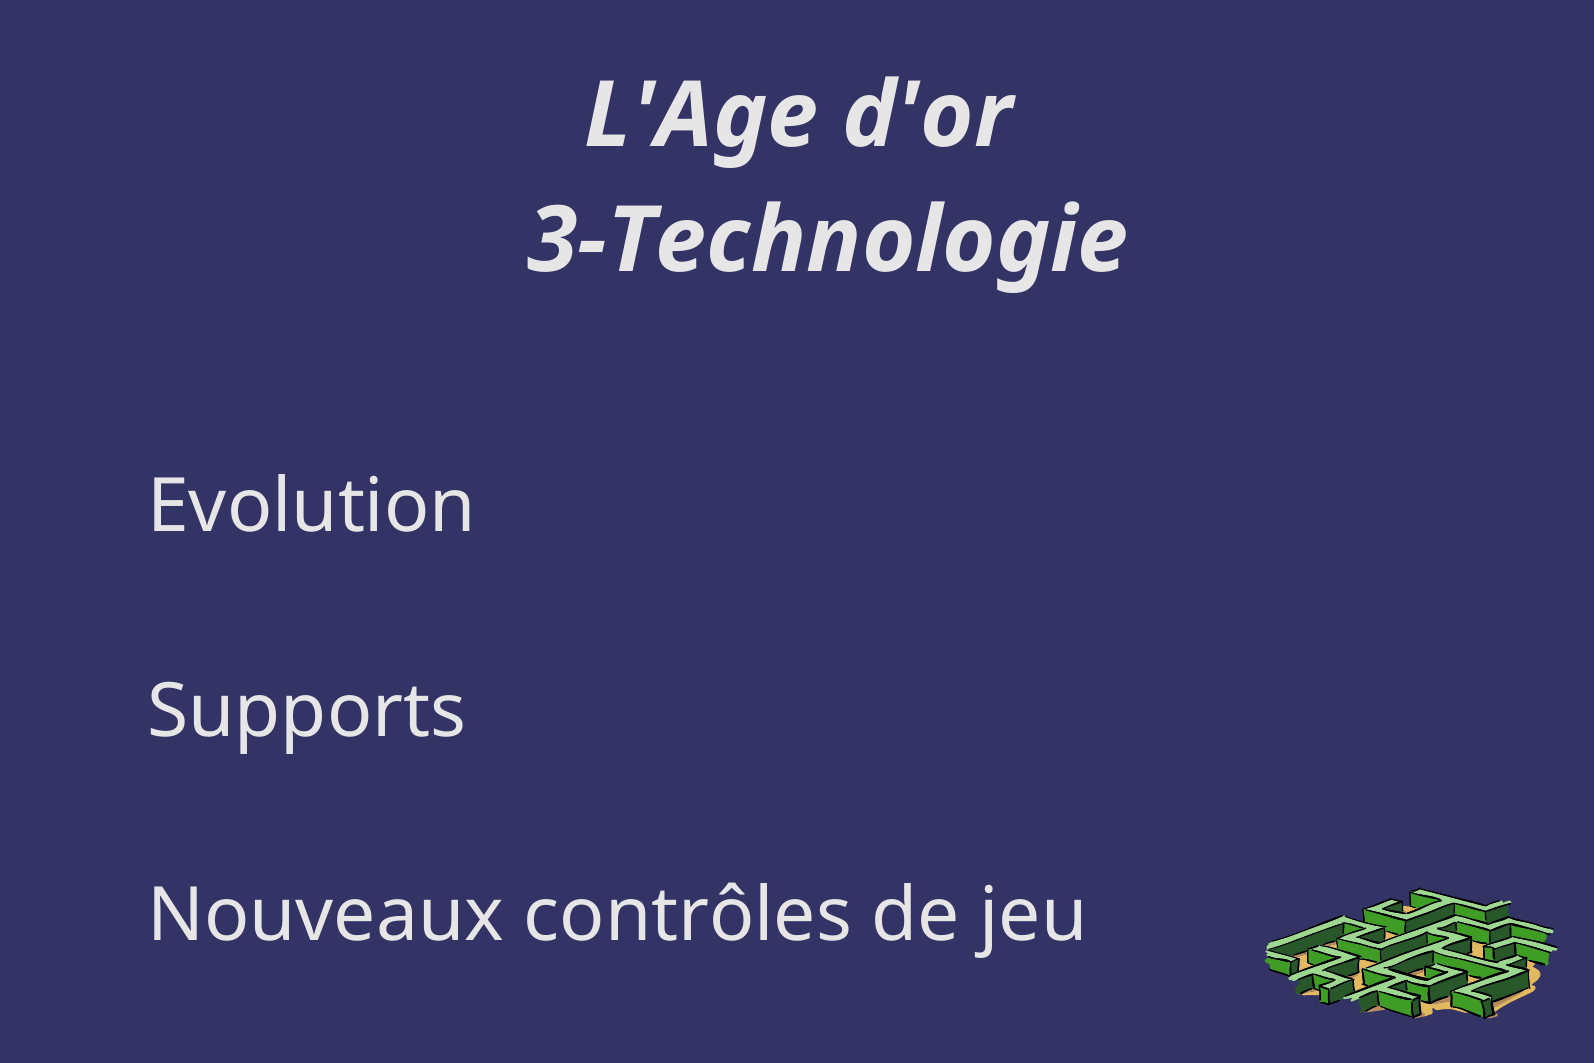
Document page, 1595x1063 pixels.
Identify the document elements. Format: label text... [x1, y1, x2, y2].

list Evolution Supports Nouveaux contrôles de jeu [135, 349, 1477, 945]
title L'Age d'or 3-Technologie [118, 59, 1480, 289]
